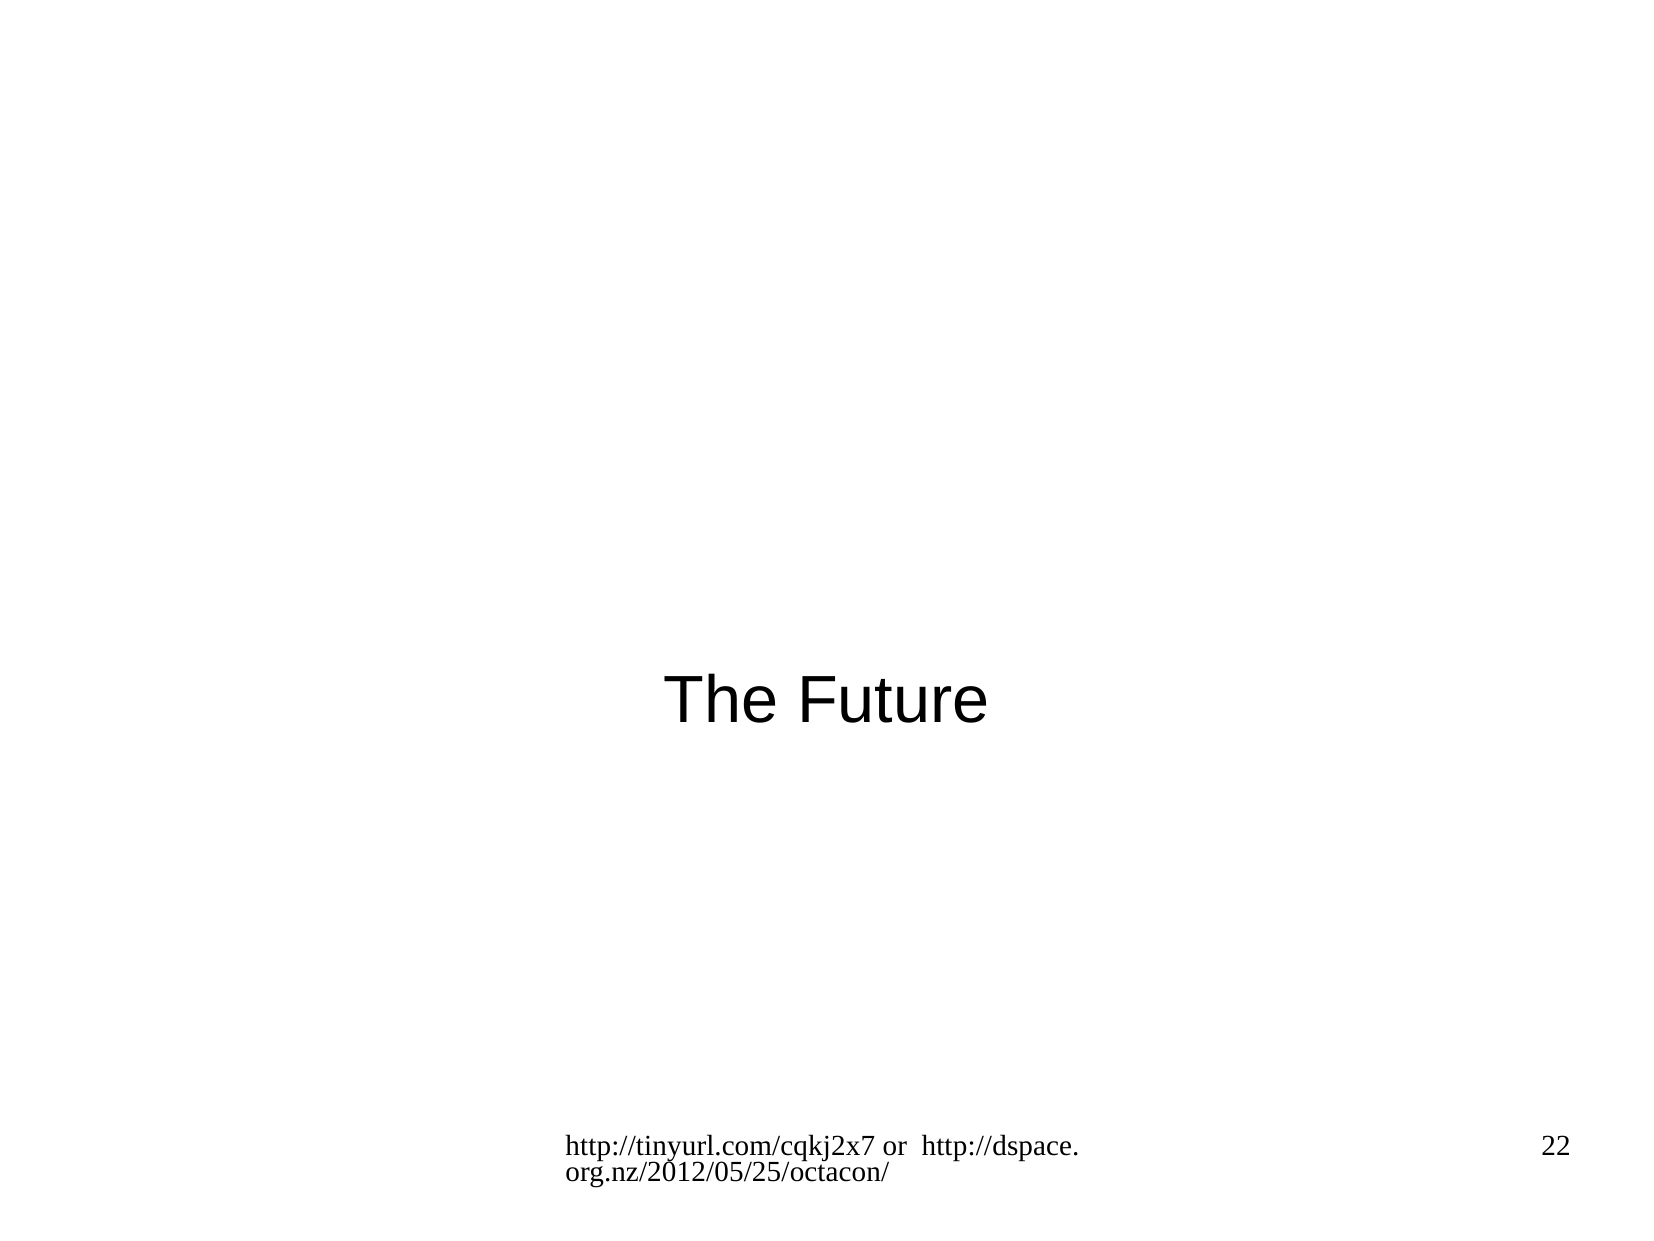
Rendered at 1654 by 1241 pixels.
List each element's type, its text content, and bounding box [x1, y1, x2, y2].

subtitle The Future [82, 290, 1571, 1109]
